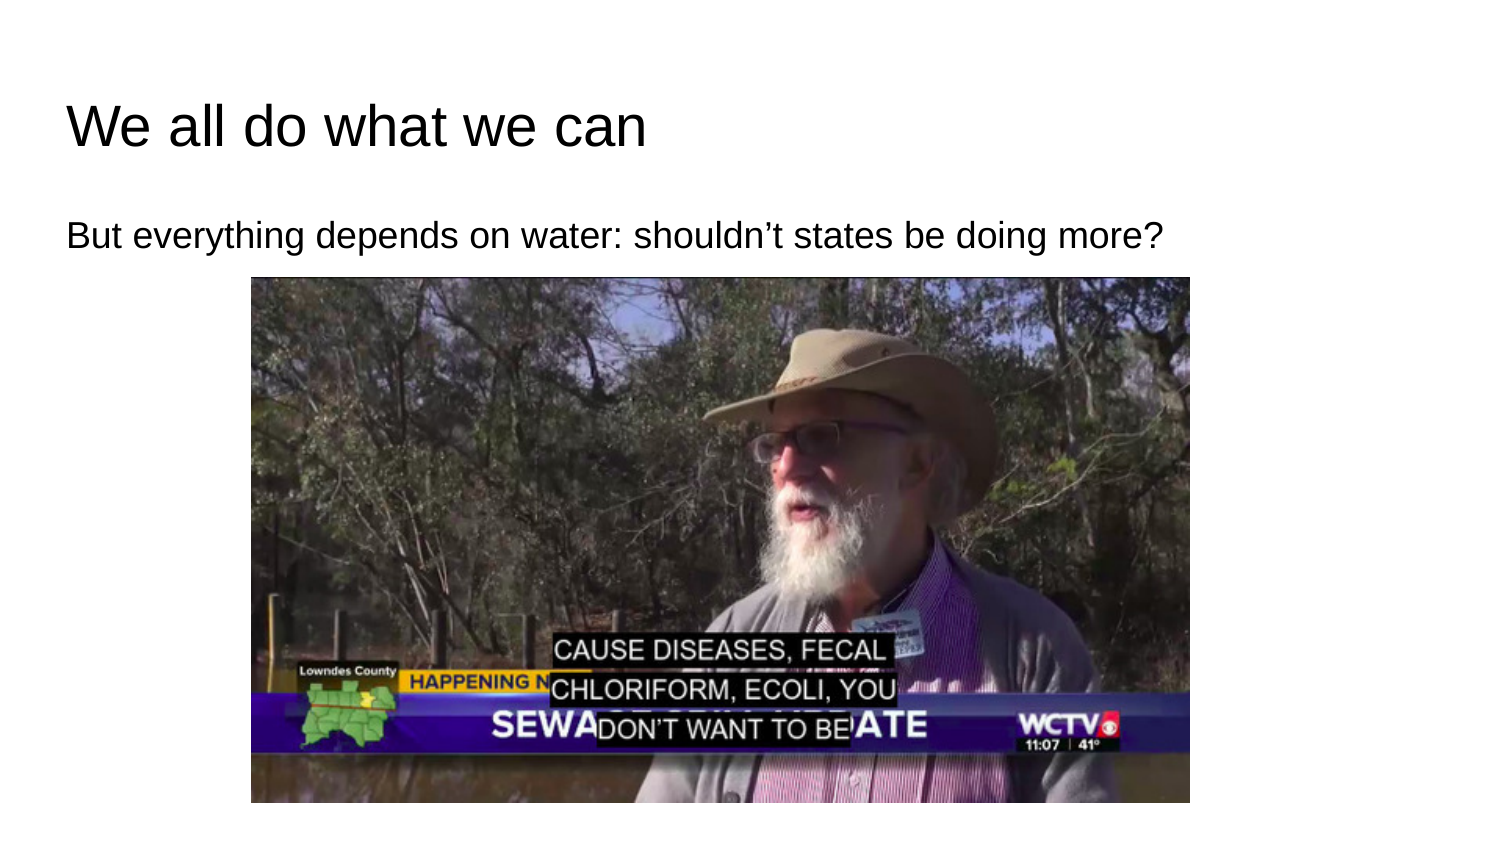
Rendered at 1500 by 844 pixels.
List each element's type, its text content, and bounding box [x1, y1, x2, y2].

picture [251, 277, 1190, 803]
title We all do what we can [51, 72, 1449, 167]
list But everything depends on water: shouldn’t states be doing more? [51, 189, 1449, 750]
